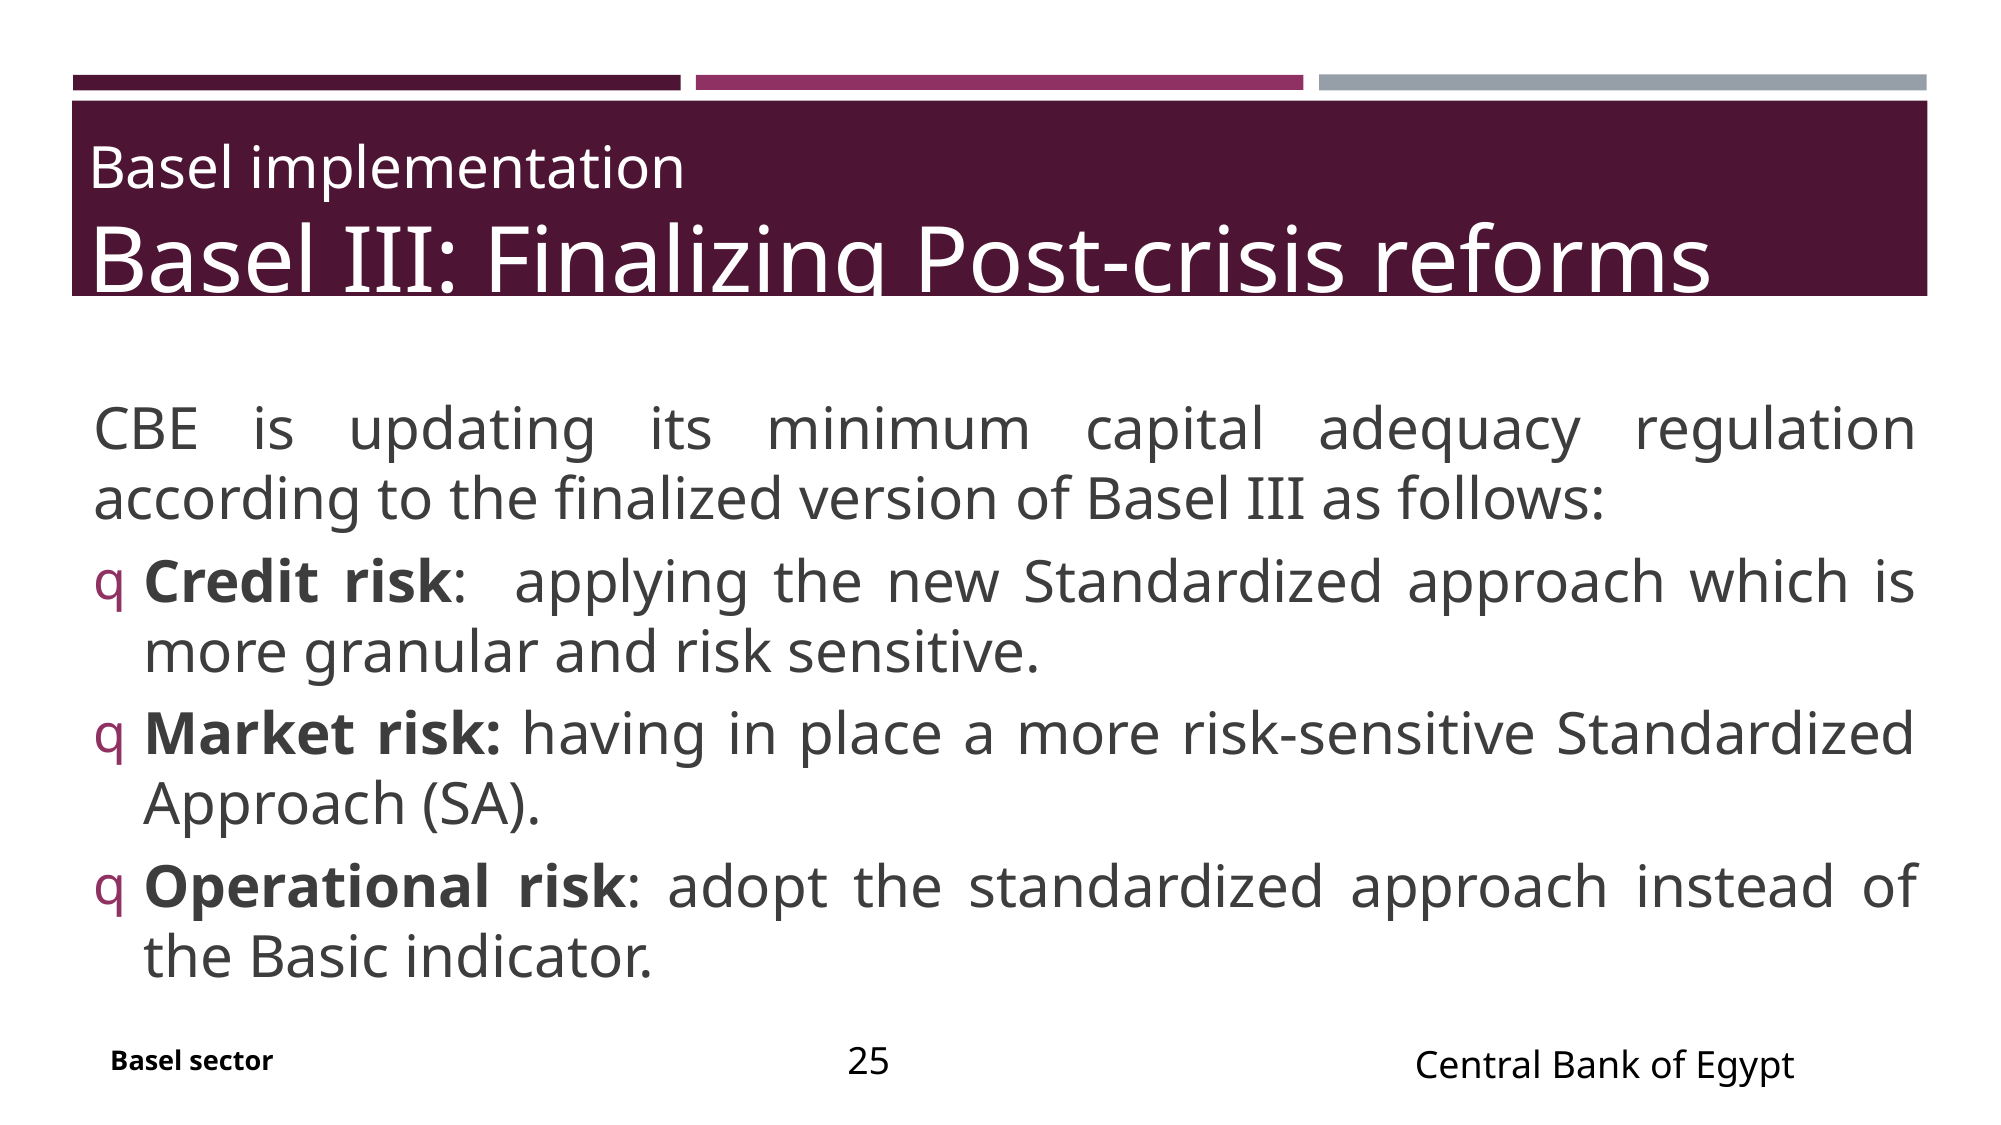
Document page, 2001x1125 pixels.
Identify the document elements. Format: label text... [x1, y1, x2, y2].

footer Central Bank of Egypt [1400, 1033, 1905, 1094]
list CBE is updating its minimum capital adequacy regulation according to the finalized version of Basel III as follows: Credit risk: applying the new Standardized approach which is more granular and risk sensitive. Market risk: having in place a more risk-sensitive Standardized Approach (SA). Operational risk: adopt the standardized approach instead of the Basic indicator. [78, 384, 1932, 1034]
title Basel implementation Basel III: Finalizing Post-crisis reforms [73, 123, 1922, 281]
slide_number <numéro> [832, 1029, 1006, 1090]
